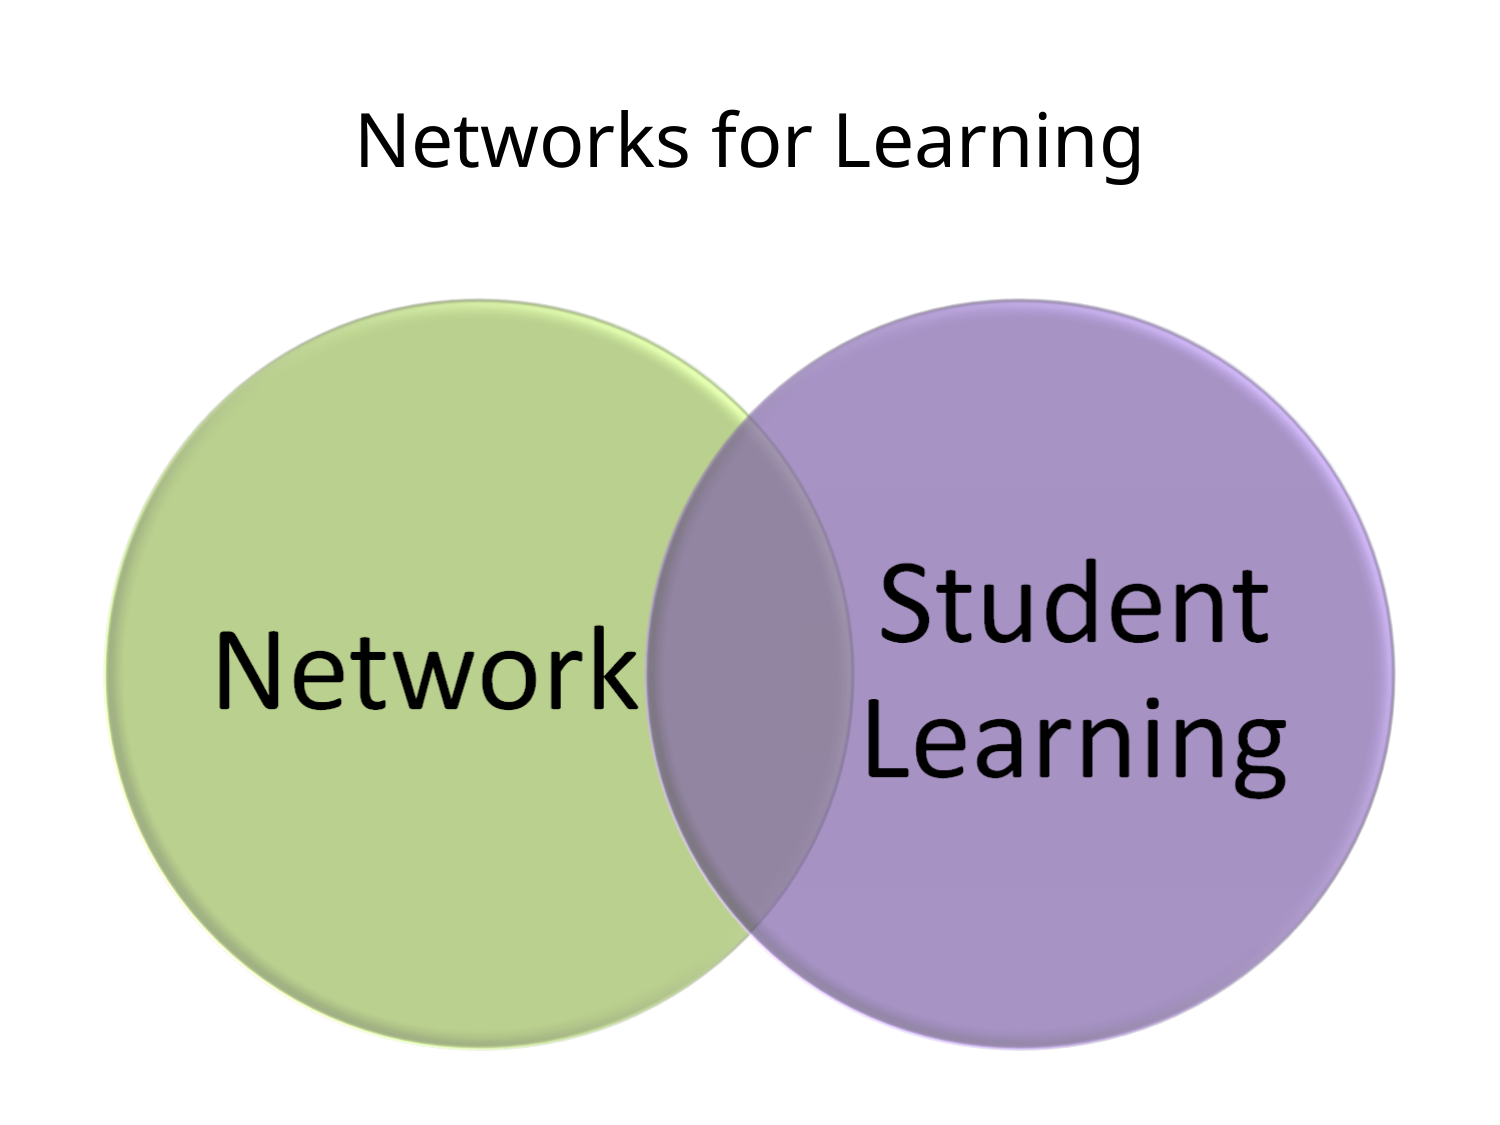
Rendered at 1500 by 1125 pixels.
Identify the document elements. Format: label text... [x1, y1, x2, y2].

text_box Networks for Learning [0, 45, 1500, 233]
picture [73, 223, 1427, 1125]
